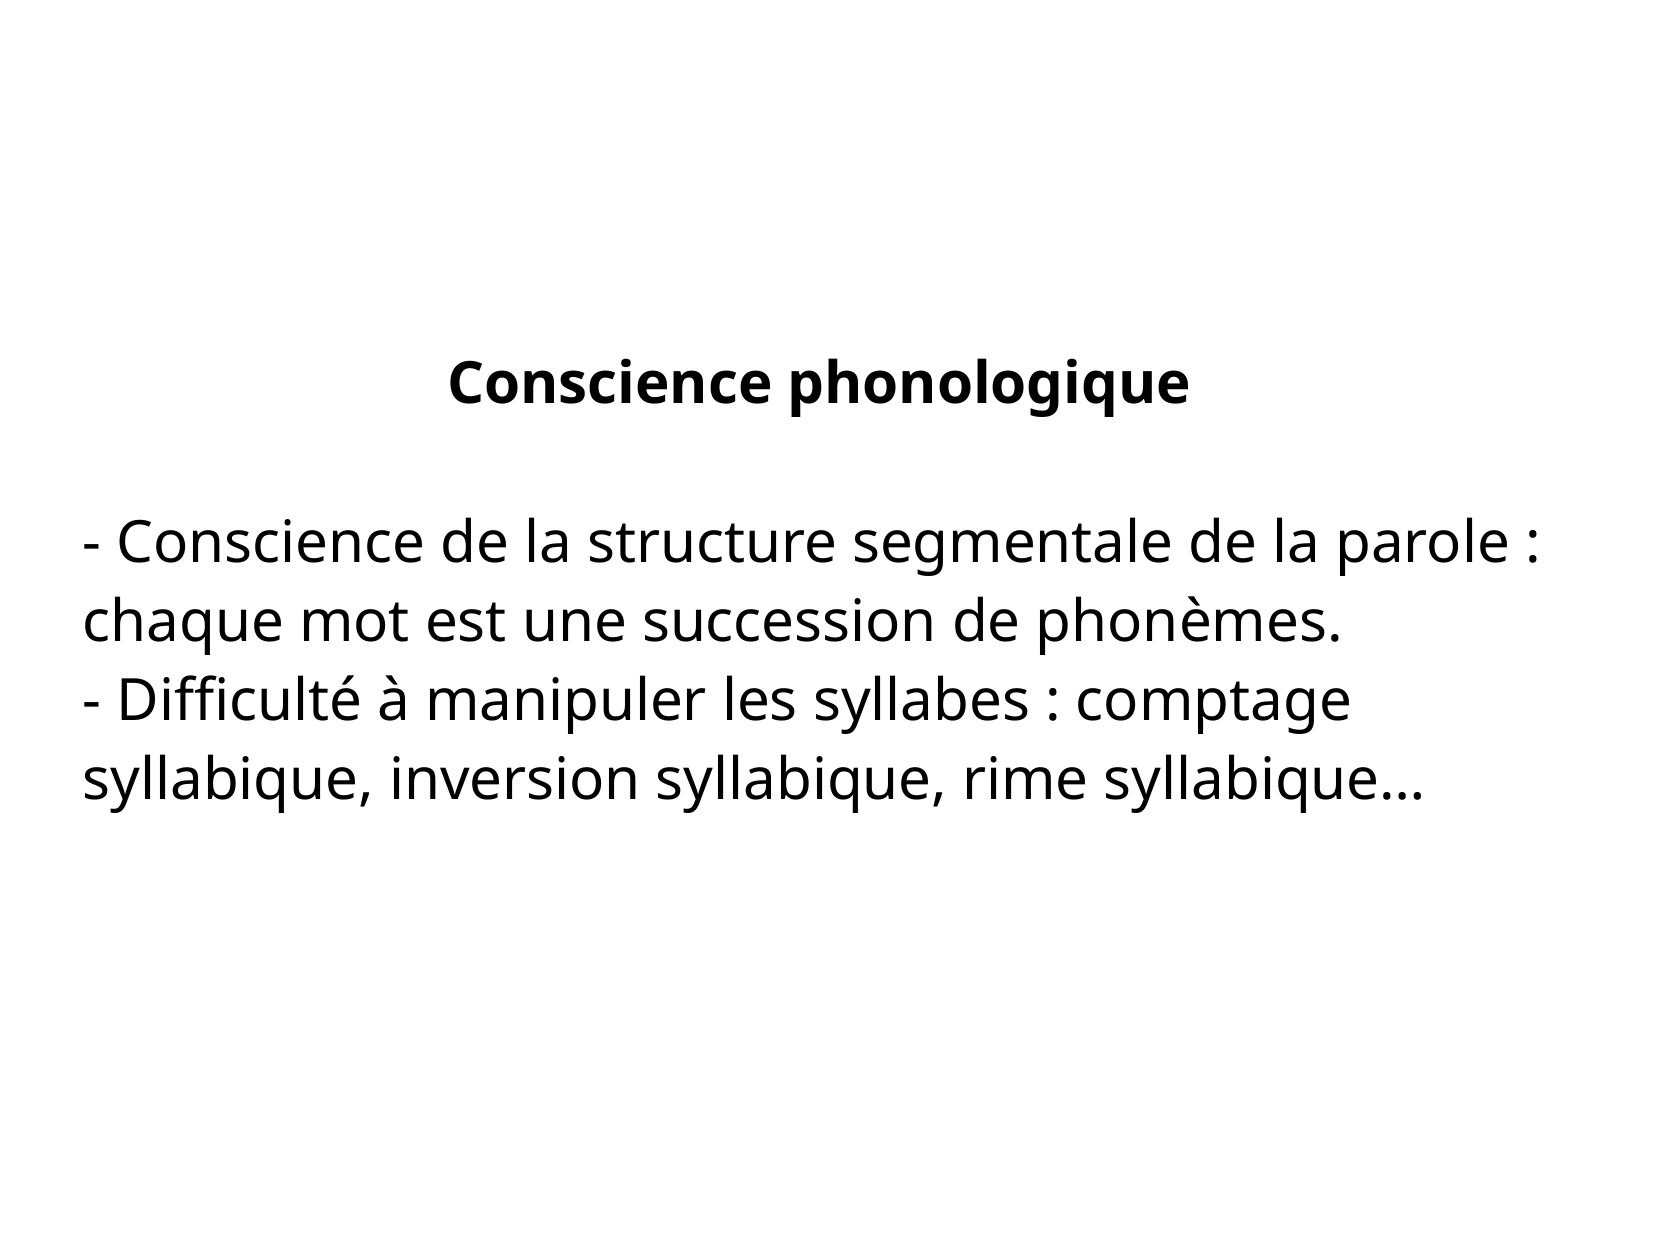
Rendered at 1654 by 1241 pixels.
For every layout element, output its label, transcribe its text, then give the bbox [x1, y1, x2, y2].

subtitle Conscience phonologique - Conscience de la structure segmentale de la parole : chaque mot est une succession de phonèmes. - Difficulté à manipuler les syllabes : comptage syllabique, inversion syllabique, rime syllabique… [82, 49, 1571, 1109]
